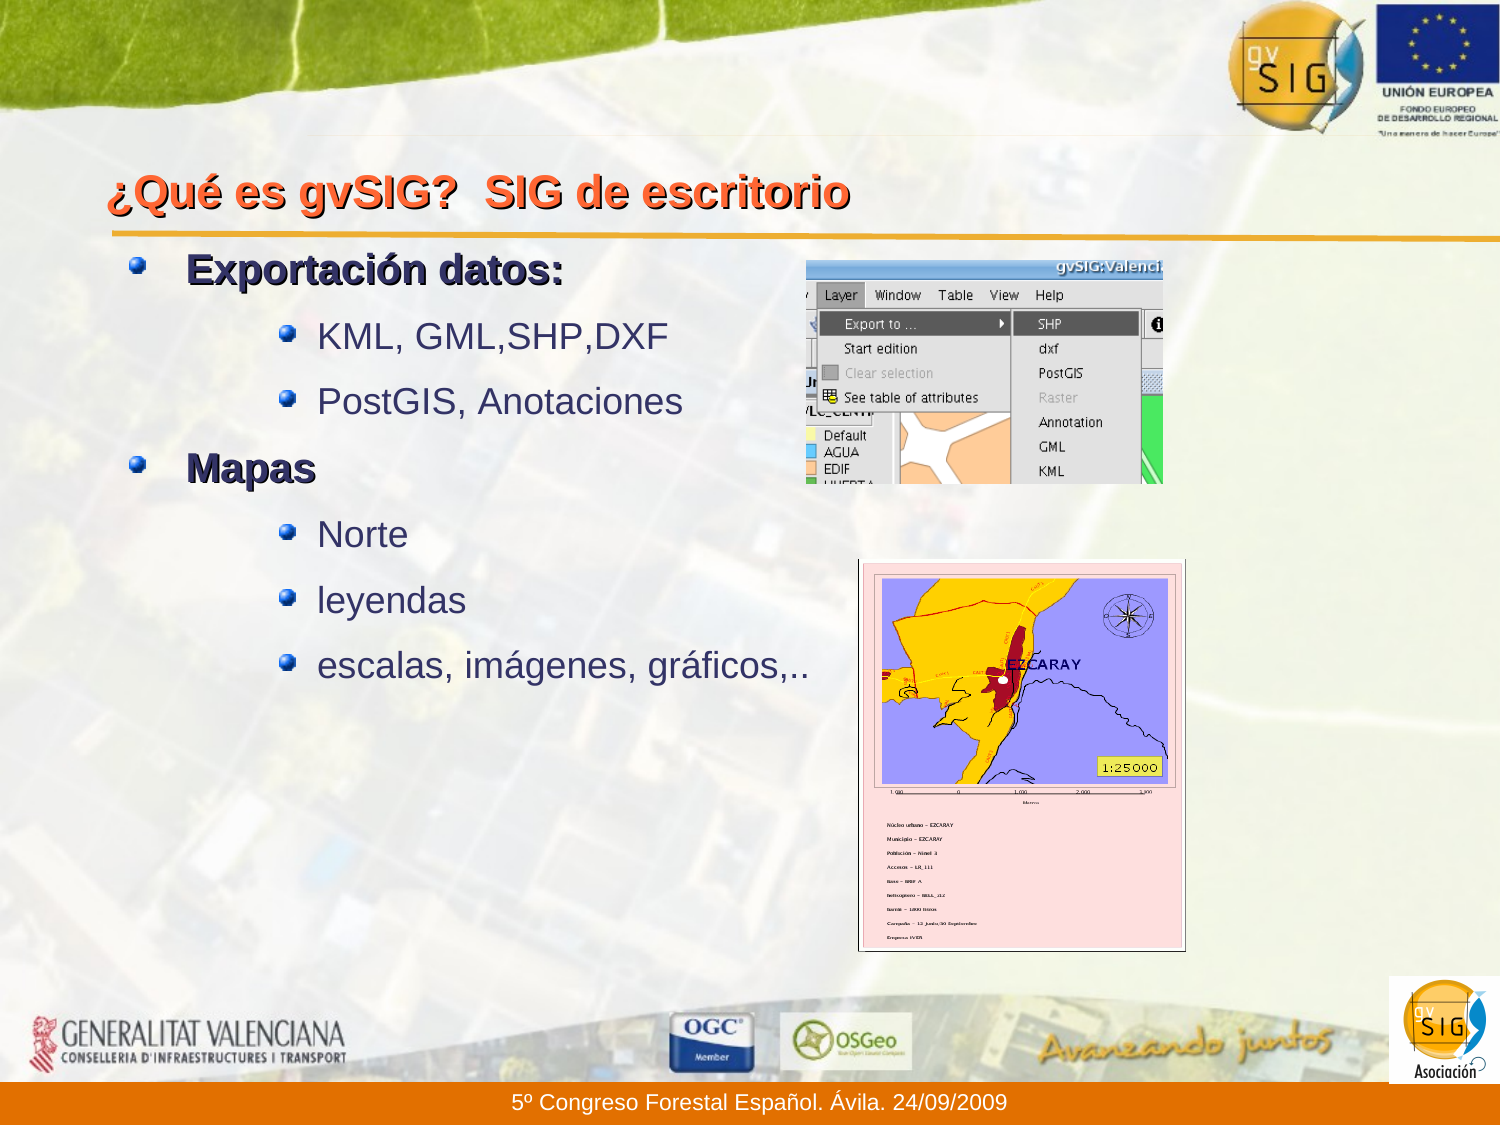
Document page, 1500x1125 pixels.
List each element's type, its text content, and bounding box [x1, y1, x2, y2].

picture [0, 0, 1500, 1084]
text_box Exportación datos: KML, GML,SHP,DXF PostGIS, Anotaciones Mapas Norte leyendas escalas, imágenes, gráficos,.. [129, 261, 1500, 890]
picture [390, 255, 455, 261]
text_box ¿Qué es gvSIG? SIG de escritorio [105, 167, 969, 255]
picture [463, 240, 1500, 484]
picture [210, 255, 387, 261]
